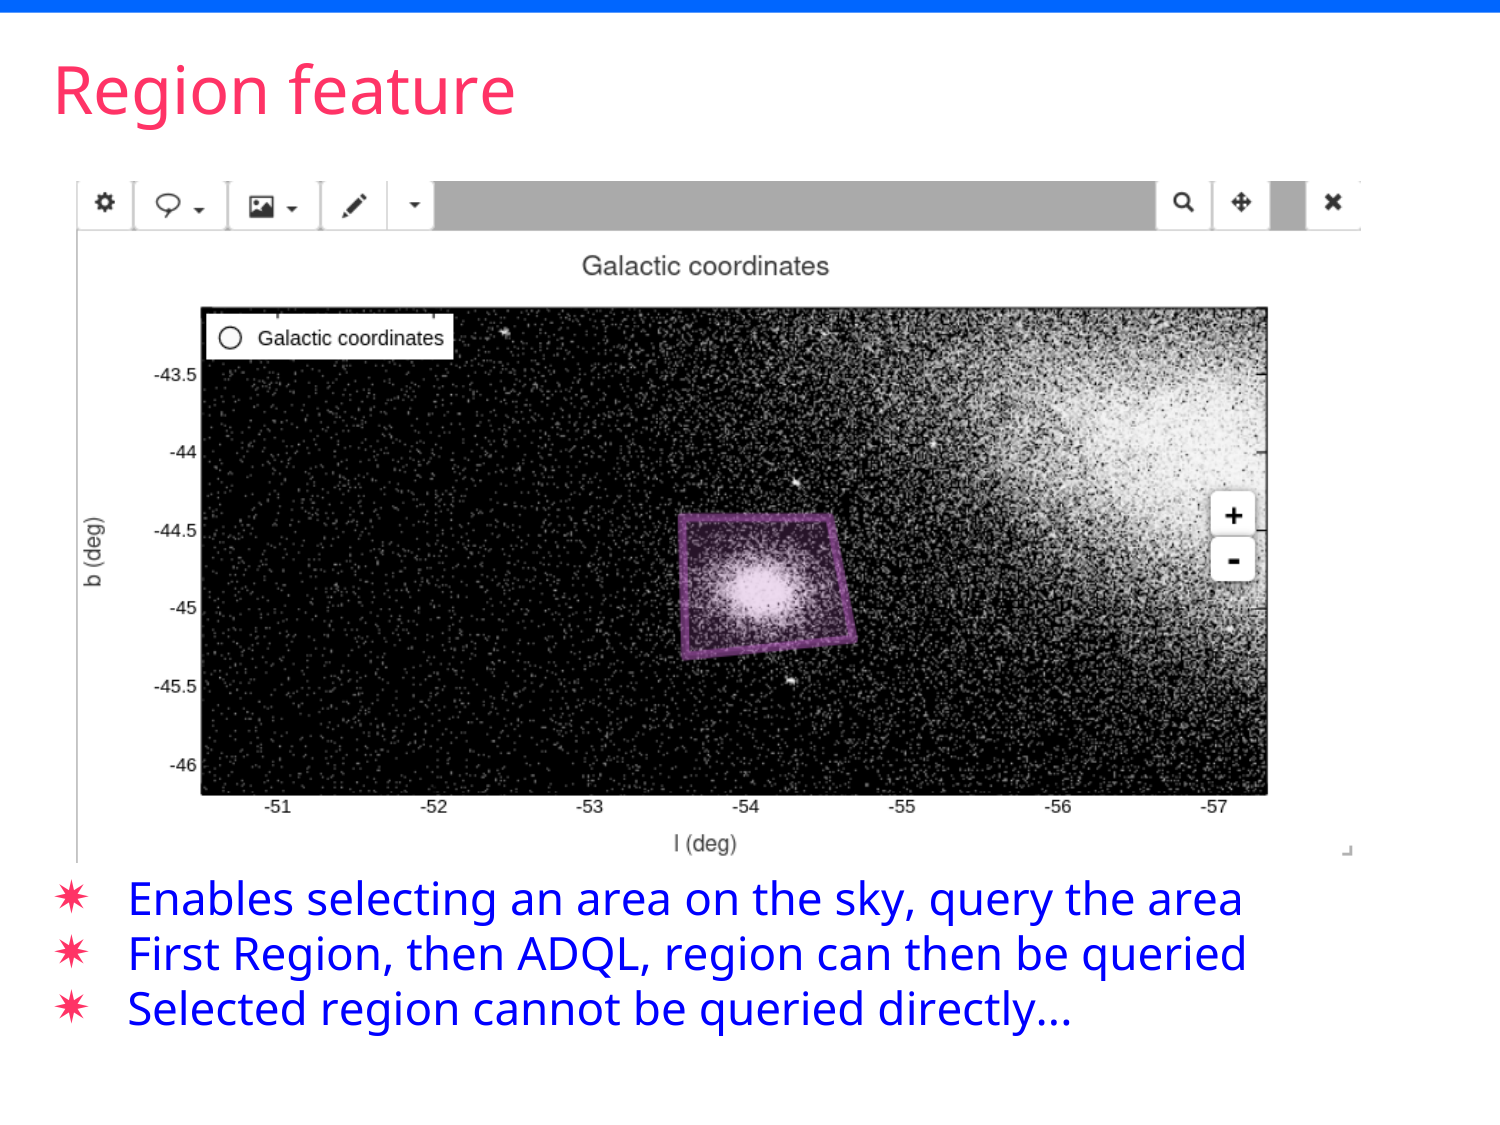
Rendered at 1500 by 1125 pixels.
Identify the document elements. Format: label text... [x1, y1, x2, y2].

picture [75, 181, 1361, 863]
text_box Enables selecting an area on the sky, query the area First Region, then ADQL, region can then be queried Selected region cannot be queried directly... [37, 862, 1463, 1043]
text_box Region feature [37, 40, 788, 150]
